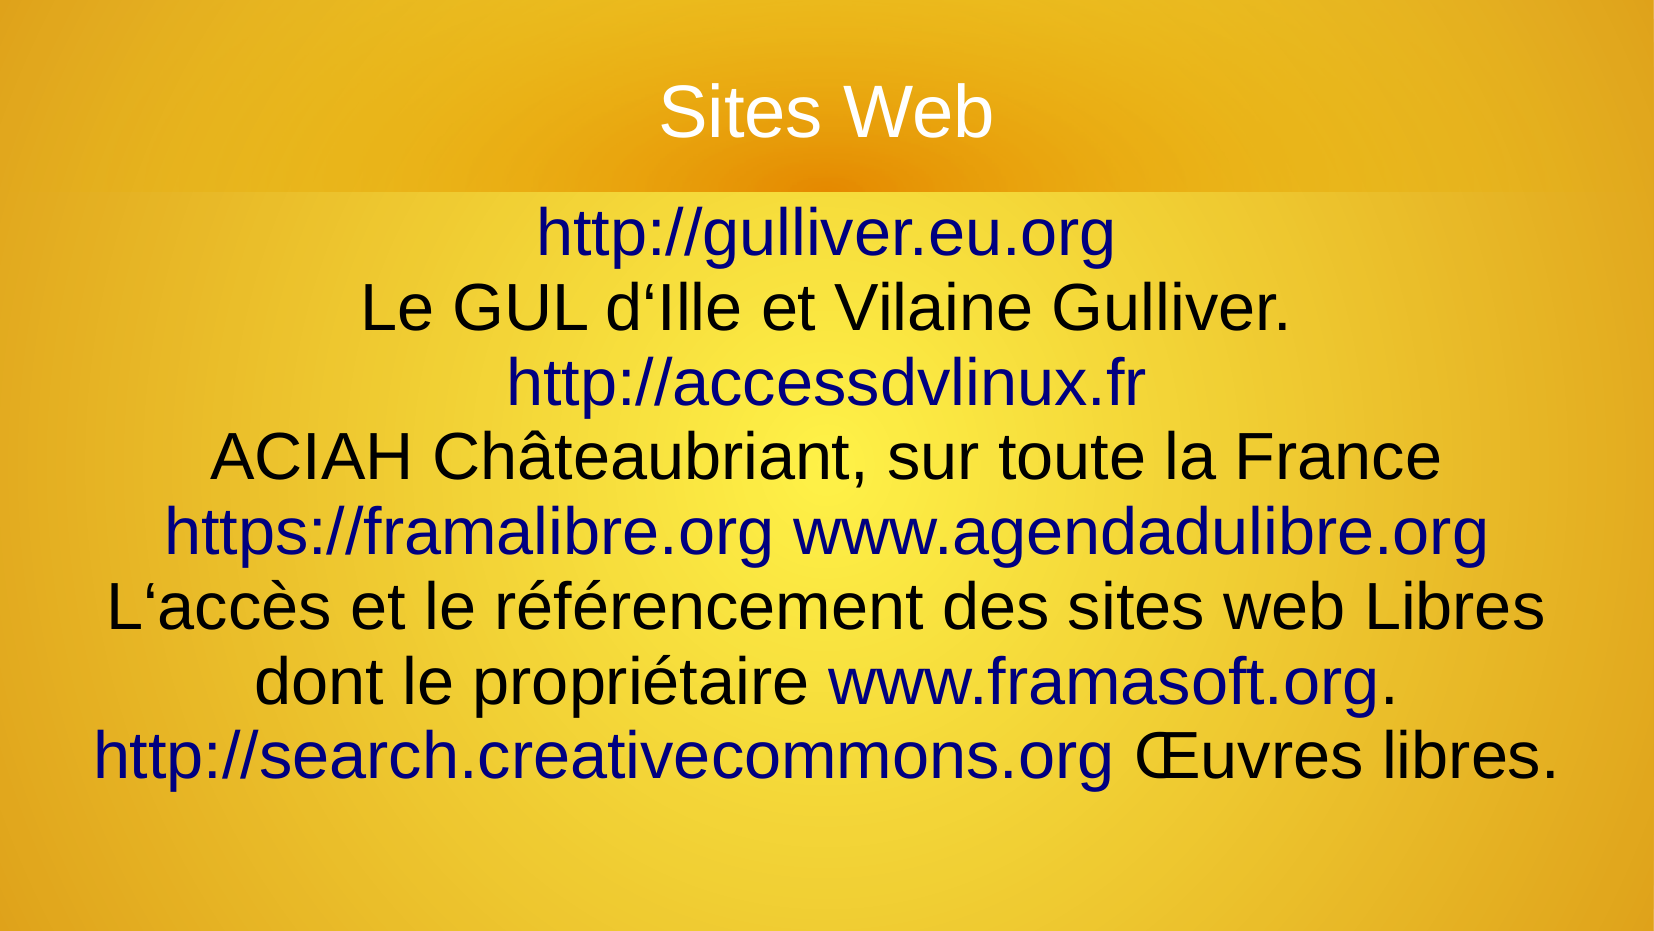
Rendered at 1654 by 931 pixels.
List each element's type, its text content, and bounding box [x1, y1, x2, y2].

subtitle http://gulliver.eu.org Le GUL d‘Ille et Vilaine Gulliver. http://accessdvlinux.fr ACIAH Châteaubriant, sur toute la France https://framalibre.org www.agendadulibre.org L‘accès et le référencement des sites web Libres dont le propriétaire www.framasoft.org. http://search.creativecommons.org Œuvres libres. [82, 157, 1571, 831]
title Sites Web [82, 35, 1571, 157]
